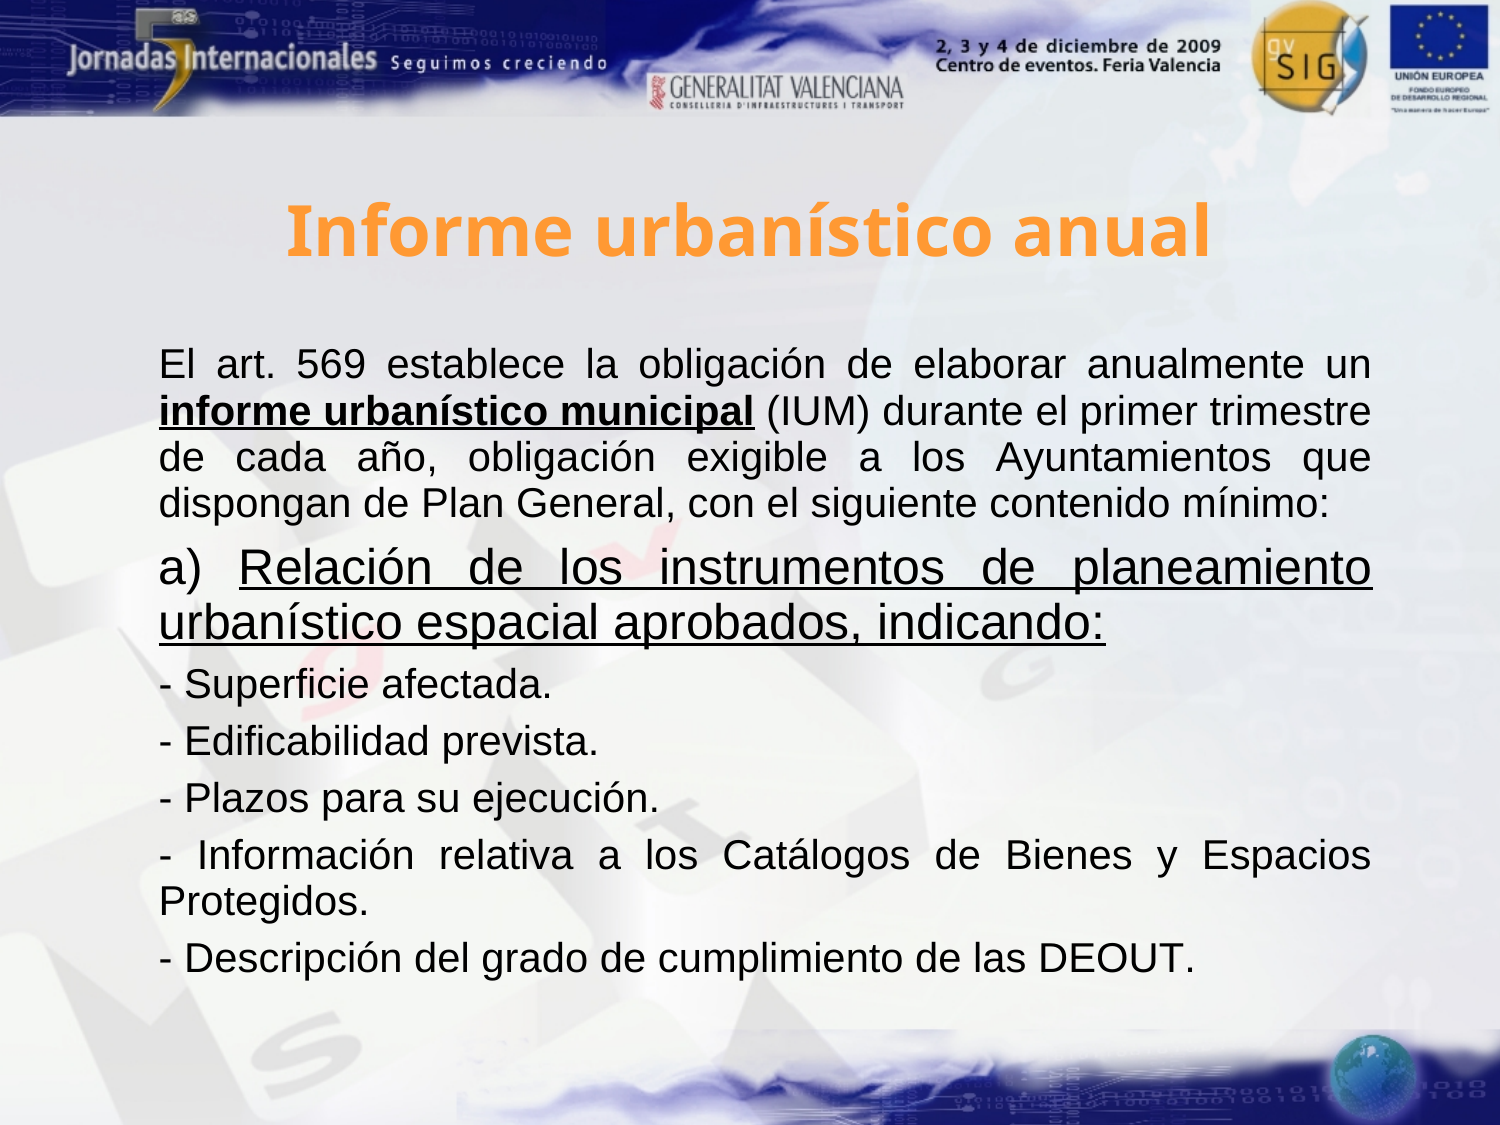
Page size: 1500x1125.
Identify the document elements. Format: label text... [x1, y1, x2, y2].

text_box Informe urbanístico anual [0, 162, 1500, 293]
picture [0, 293, 1500, 1125]
list El art. 569 establece la obligación de elaborar anualmente un informe urbanístico municipal (IUM) durante el primer trimestre de cada año, obligación exigible a los Ayuntamientos que dispongan de Plan General, con el siguiente contenido mínimo: a) Relación de los instrumentos de planeamiento urbanístico espacial aprobados, indicando: - Superficie afectada. - Edificabilidad prevista. - Plazos para su ejecución. - Información relativa a los Catálogos de Bienes y Espacios Protegidos. - Descripción del grado de cumplimiento de las DEOUT. [112, 333, 1388, 1090]
picture [0, 0, 1500, 162]
